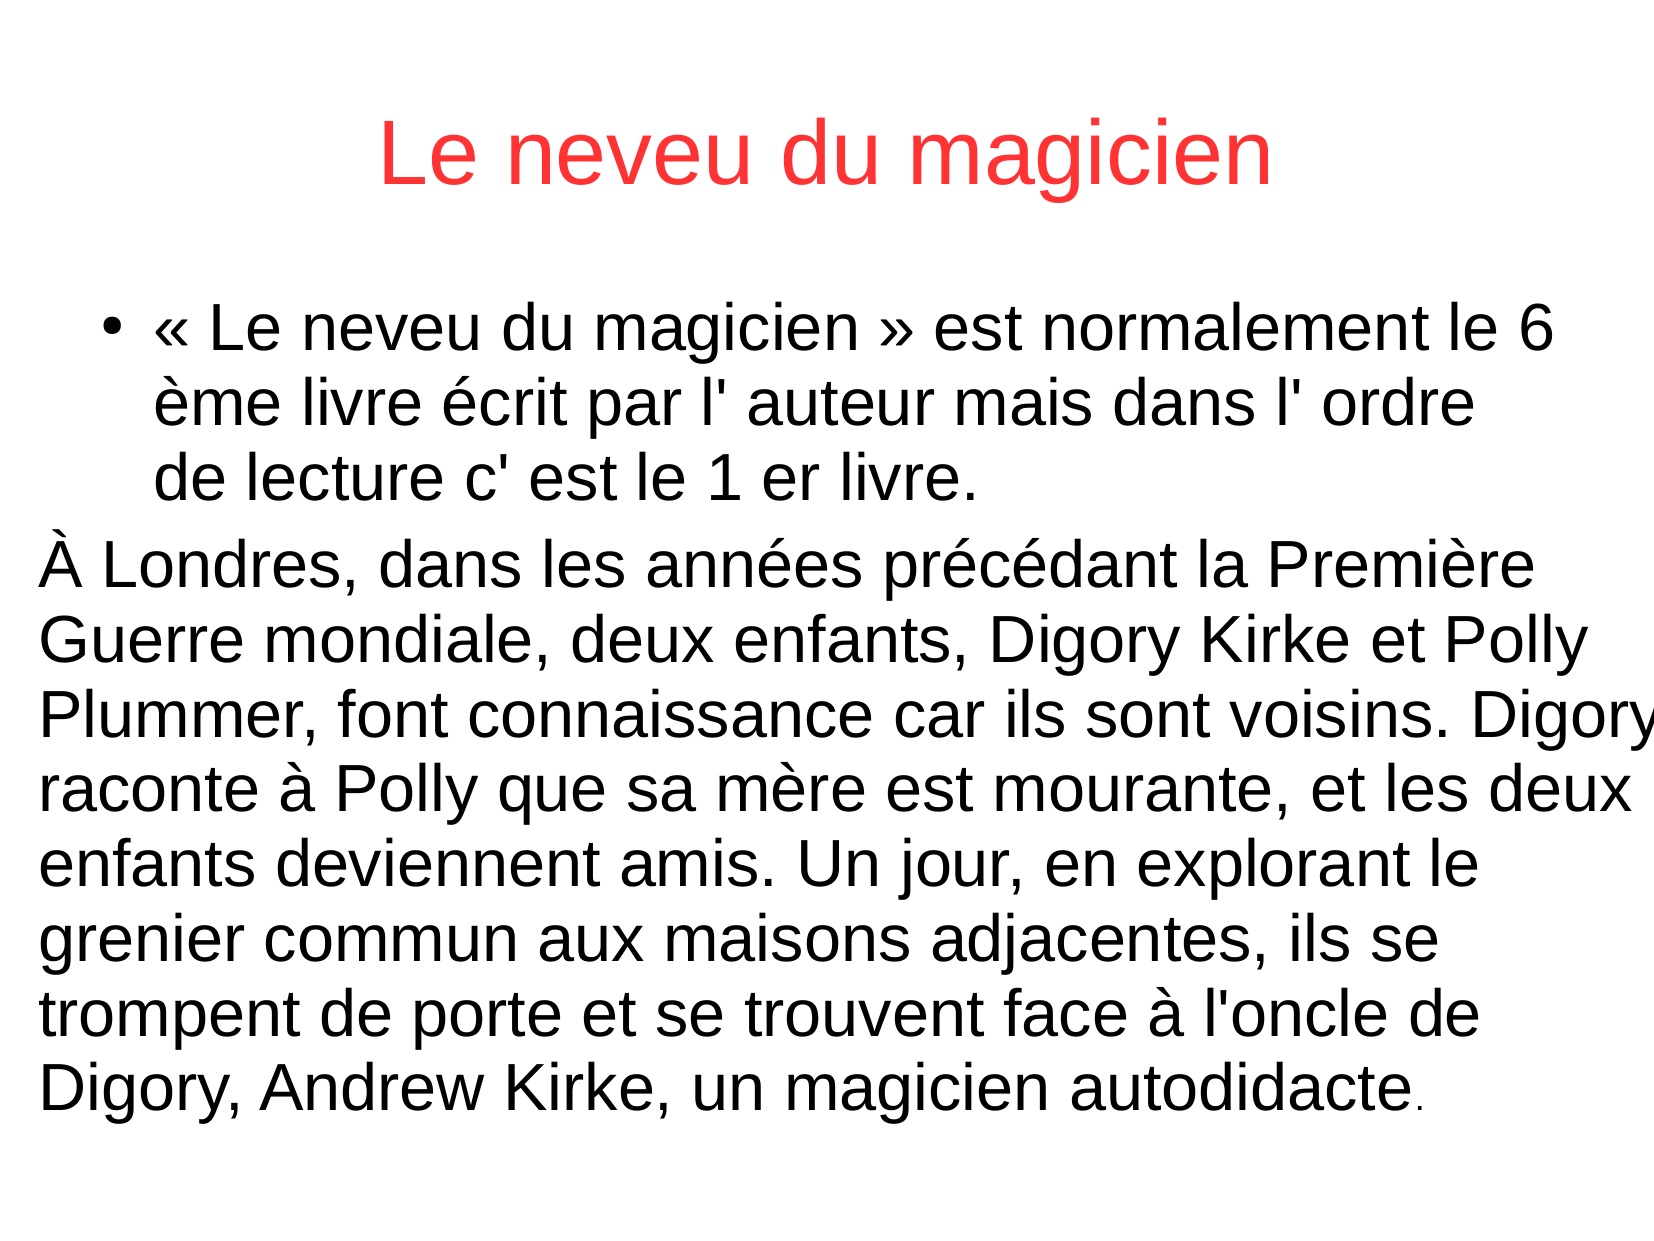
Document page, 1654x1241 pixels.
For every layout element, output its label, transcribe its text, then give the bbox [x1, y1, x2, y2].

list « Le neveu du magicien » est normalement le 6 ème livre écrit par l' auteur mais dans l' ordre de lecture c' est le 1 er livre. [82, 290, 1571, 519]
text_box À Londres, dans les années précédant la Première Guerre mondiale, deux enfants, Digory Kirke et Polly Plummer, font connaissance car ils sont voisins. Digory raconte à Polly que sa mère est mourante, et les deux enfants deviennent amis. Un jour, en explorant le grenier commun aux maisons adjacentes, ils se trompent de porte et se trouvent face à l'oncle de Digory, Andrew Kirke, un magicien autodidacte. [23, 519, 1654, 1133]
title Le neveu du magicien [82, 49, 1571, 257]
